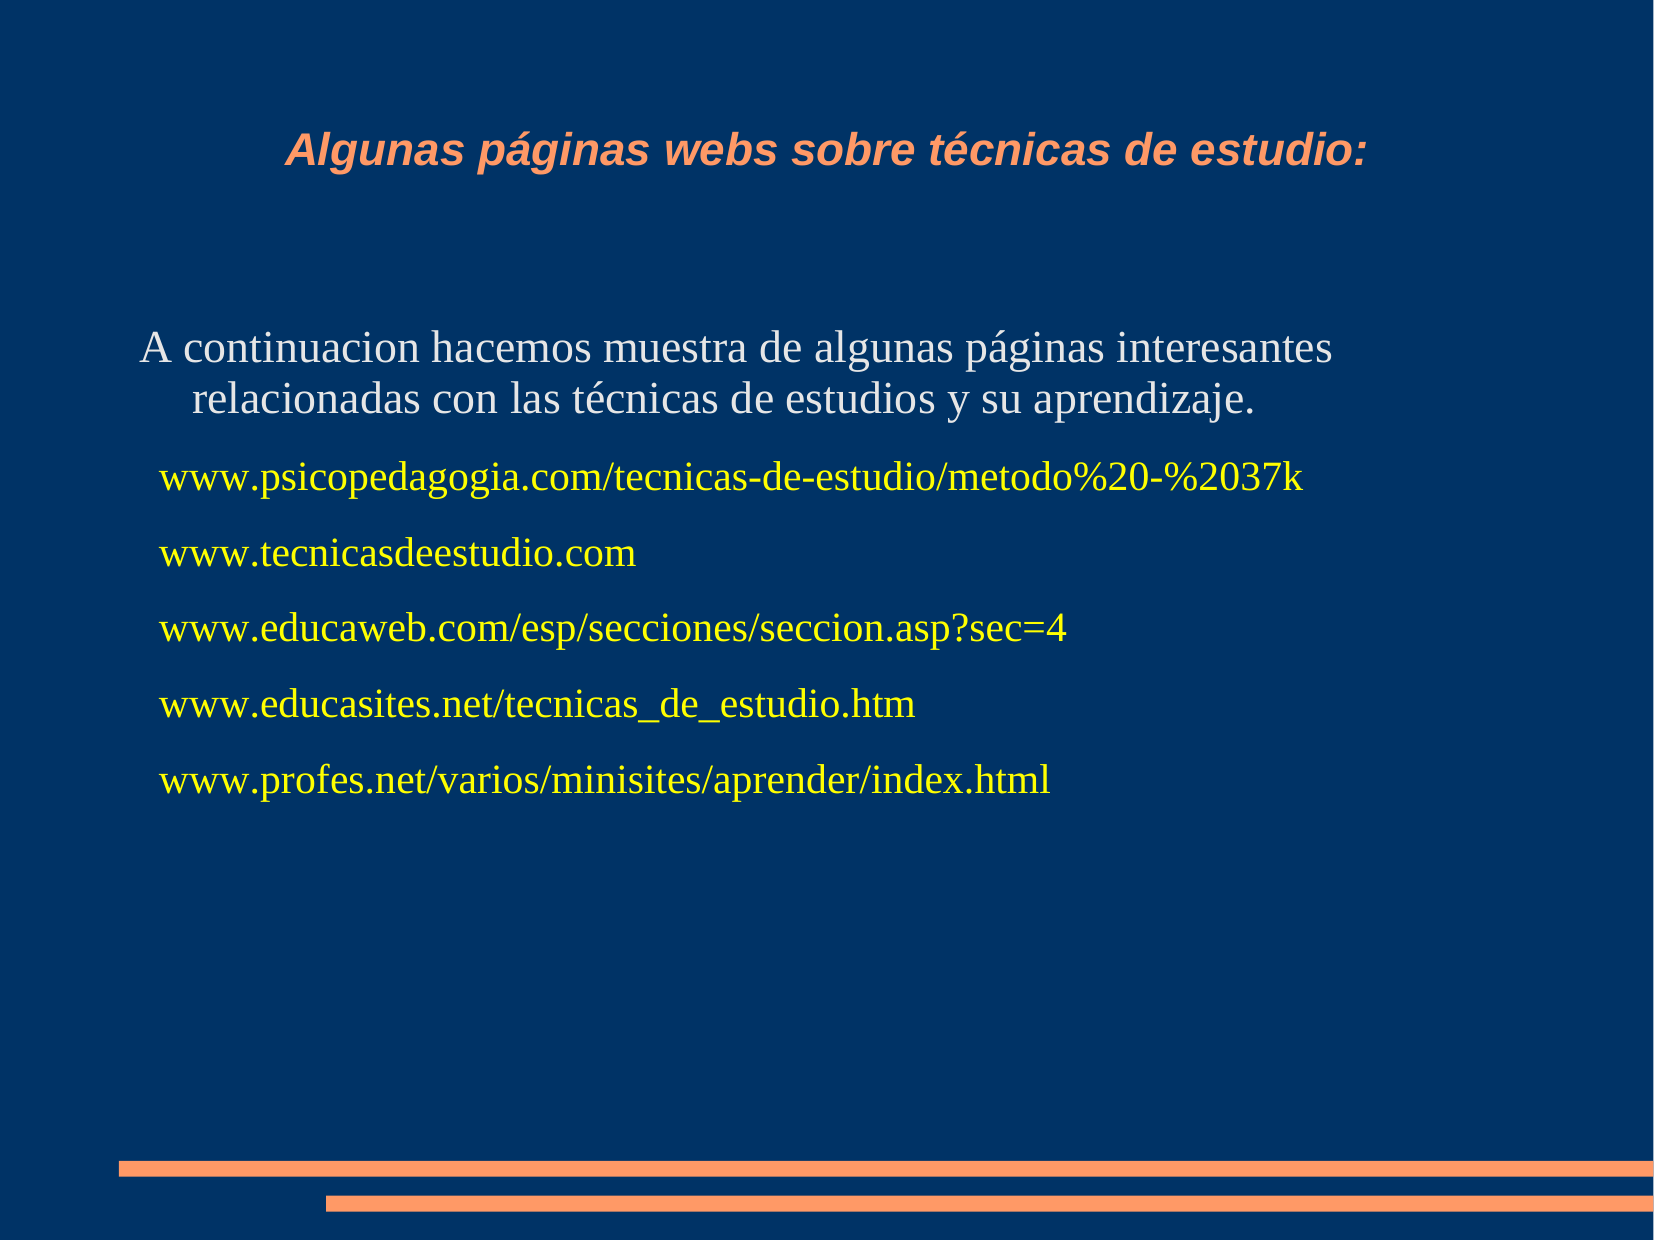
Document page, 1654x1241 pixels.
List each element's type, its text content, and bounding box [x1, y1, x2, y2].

list A continuacion hacemos muestra de algunas páginas interesantes relacionadas con las técnicas de estudios y su aprendizaje. www.psicopedagogia.com/tecnicas-de-estudio/metodo%20-%2037k www.tecnicasdeestudio.com www.educaweb.com/esp/secciones/seccion.asp?sec=4 www.educasites.net/tecnicas_de_estudio.htm www.profes.net/varios/minisites/aprender/index.html [121, 322, 1561, 1118]
title Algunas páginas webs sobre técnicas de estudio: [121, 53, 1534, 246]
